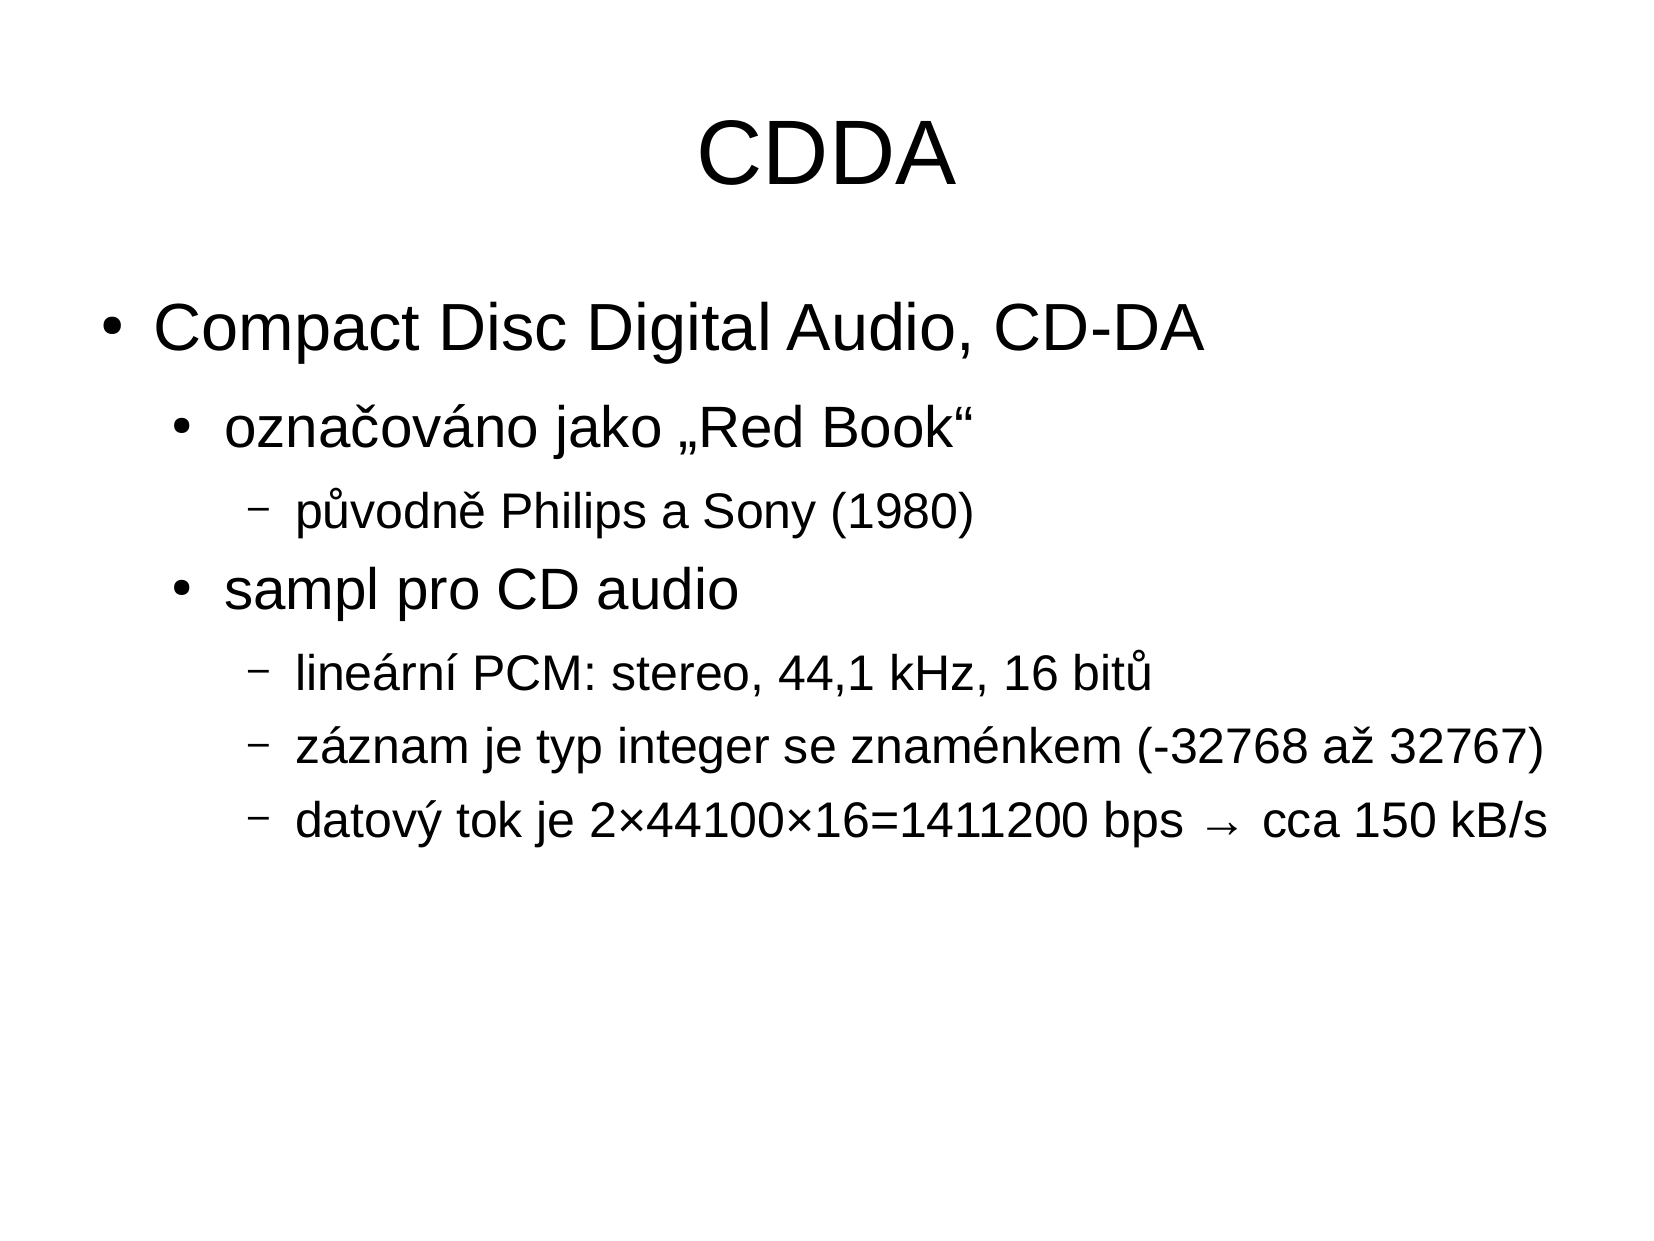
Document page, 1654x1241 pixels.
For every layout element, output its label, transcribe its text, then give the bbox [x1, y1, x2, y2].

list Compact Disc Digital Audio, CD-DA označováno jako „Red Book“ původně Philips a Sony (1980) sampl pro CD audio lineární PCM: stereo, 44,1 kHz, 16 bitů záznam je typ integer se znaménkem (-32768 až 32767) datový tok je 2×44100×16=1411200 bps → cca 150 kB/s [82, 290, 1571, 1109]
title CDDA [82, 49, 1571, 257]
